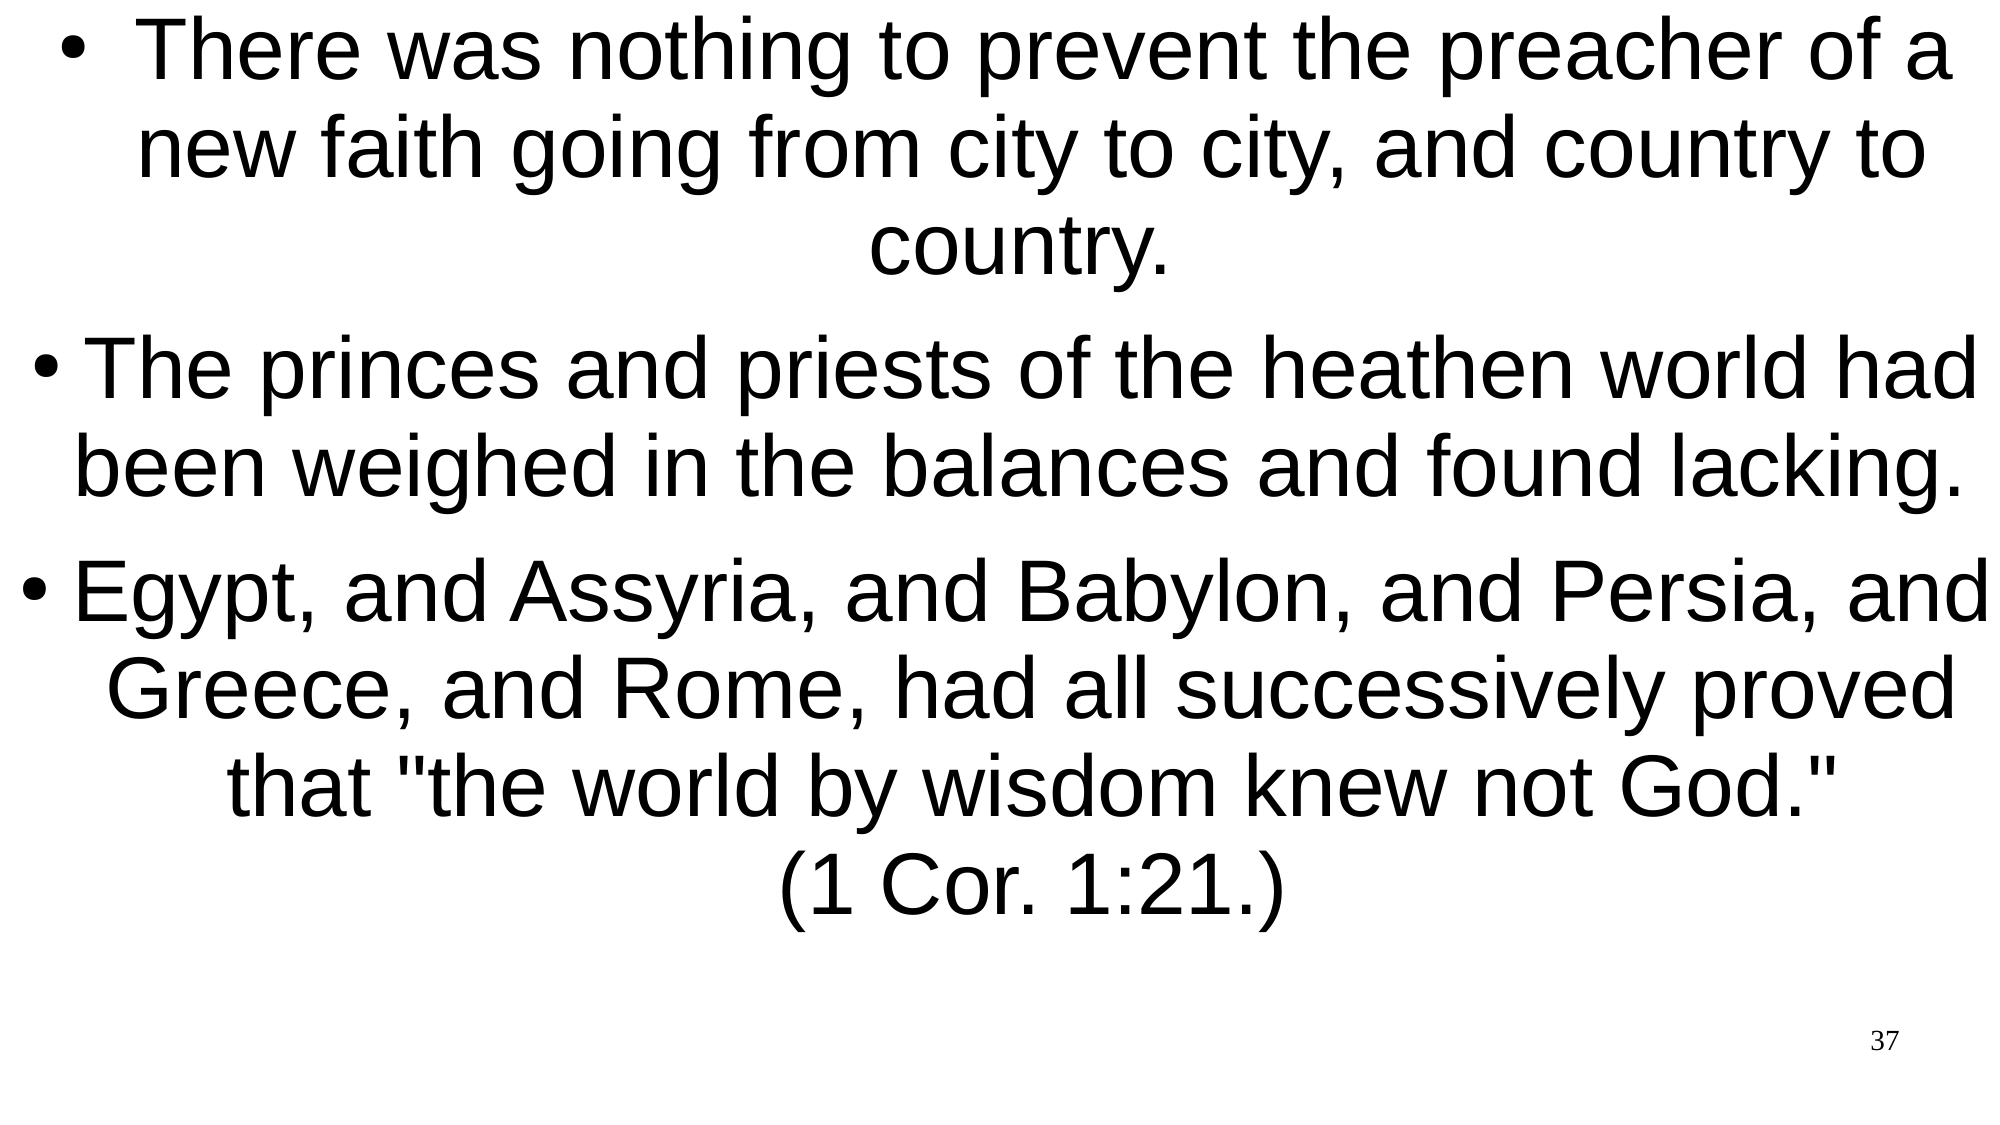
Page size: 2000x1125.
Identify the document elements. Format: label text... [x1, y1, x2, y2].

list There was nothing to prevent the preacher of a new faith going from city to city, and country to country. The princes and priests of the heathen world had been weighed in the balances and found lacking. Egypt, and Assyria, and Babylon, and Persia, and Greece, and Rome, had all successively proved that "the world by wisdom knew not God." (1 Cor. 1:21.) [0, 0, 1996, 1123]
